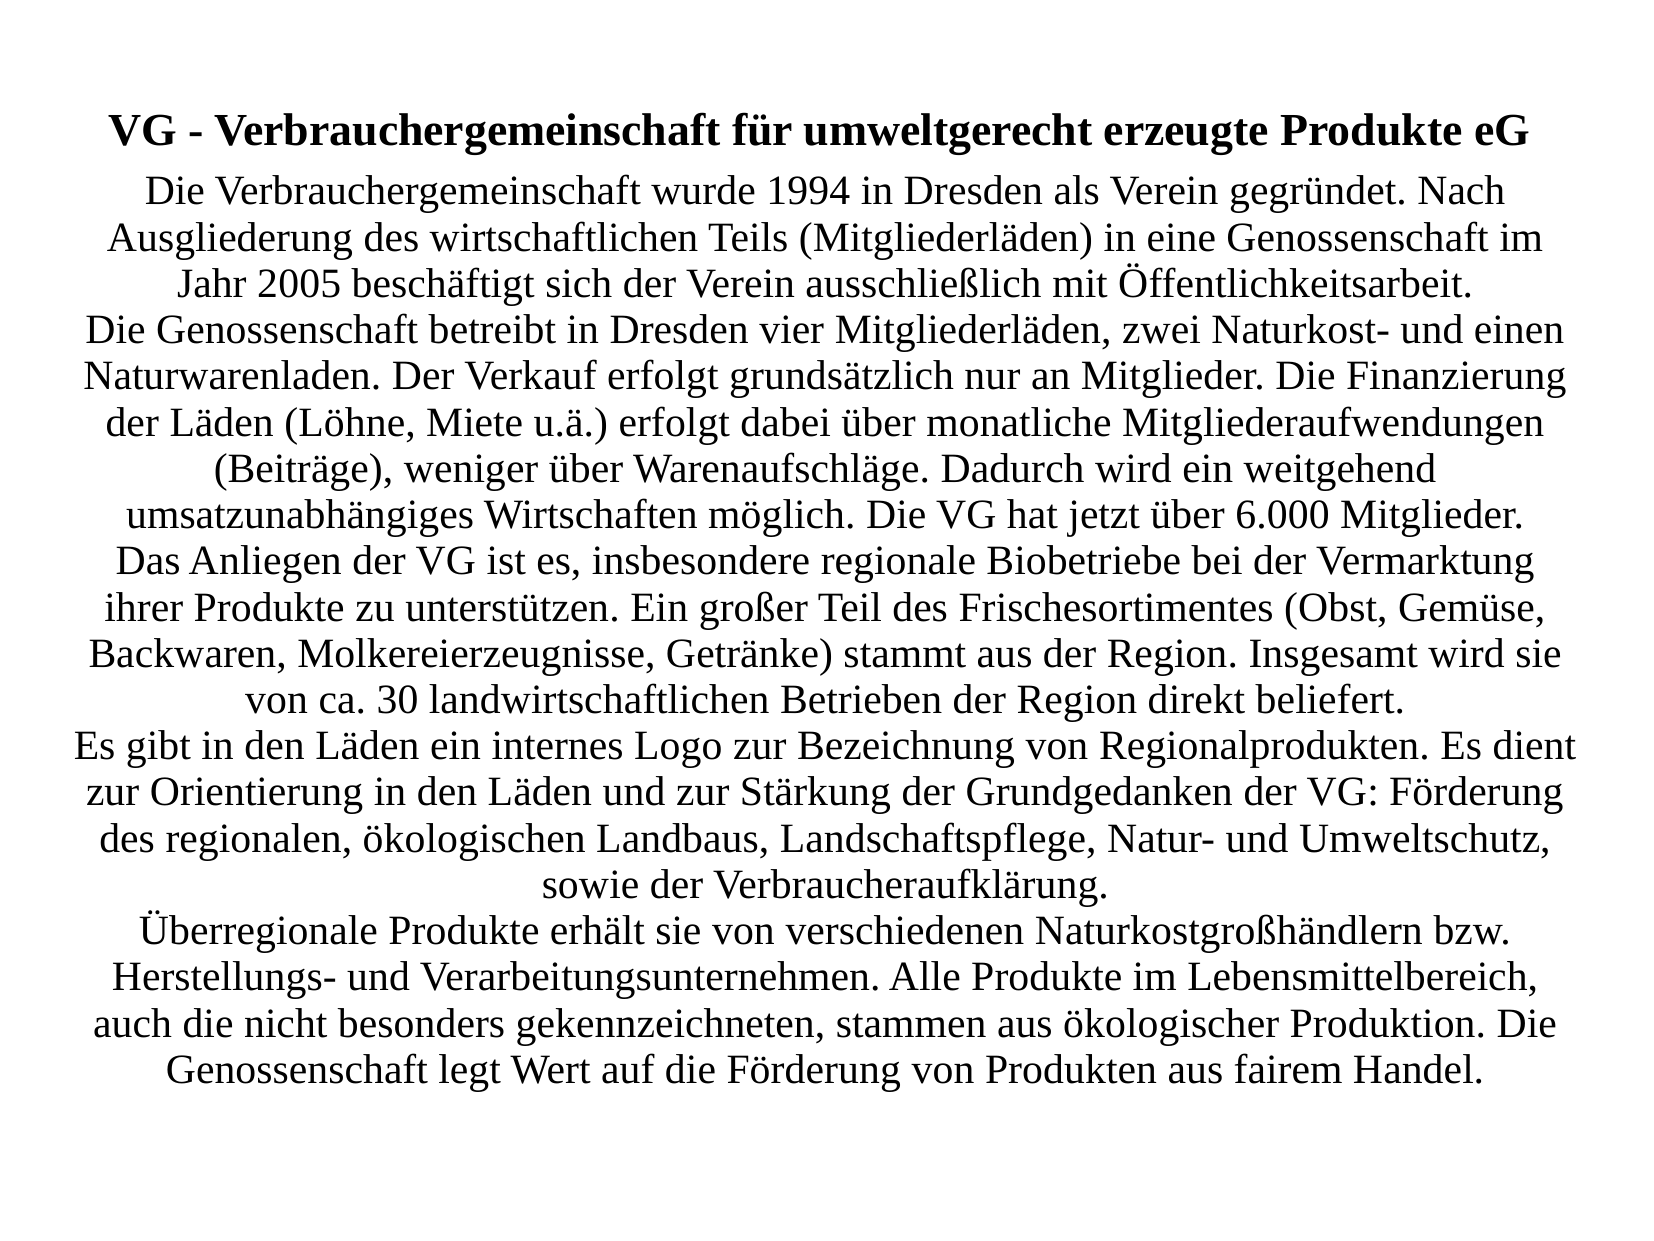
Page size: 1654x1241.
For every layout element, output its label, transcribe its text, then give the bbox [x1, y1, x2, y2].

text_box VG - Verbrauchergemeinschaft für umweltgerecht erzeugte Produkte eG Die Verbrauchergemeinschaft wurde 1994 in Dresden als Verein gegründet. Nach Ausgliederung des wirtschaftlichen Teils (Mitgliederläden) in eine Genossenschaft im Jahr 2005 beschäftigt sich der Verein ausschließlich mit Öffentlichkeitsarbeit. Die Genossenschaft betreibt in Dresden vier Mitgliederläden, zwei Naturkost- und einen Naturwarenladen. Der Verkauf erfolgt grundsätzlich nur an Mitglieder. Die Finanzierung der Läden (Löhne, Miete u.ä.) erfolgt dabei über monatliche Mitgliederaufwendungen (Beiträge), weniger über Warenaufschläge. Dadurch wird ein weitgehend umsatzunabhängiges Wirtschaften möglich. Die VG hat jetzt über 6.000 Mitglieder. Das Anliegen der VG ist es, insbesondere regionale Biobetriebe bei der Vermarktung ihrer Produkte zu unterstützen. Ein großer Teil des Frischesortimentes (Obst, Gemüse, Backwaren, Molkereierzeugnisse, Getränke) stammt aus der Region. Insgesamt wird sie von ca. 30 landwirtschaftlichen Betrieben der Region direkt beliefert. Es gibt in den Läden ein internes Logo zur Bezeichnung von Regionalprodukten. Es dient zur Orientierung in den Läden und zur Stärkung der Grundgedanken der VG: Förderung des regionalen, ökologischen Landbaus, Landschaftspflege, Natur- und Umweltschutz, sowie der Verbraucheraufklärung. Überregionale Produkte erhält sie von verschiedenen Naturkostgroßhändlern bzw. Herstellungs- und Verarbeitungsunternehmen. Alle Produkte im Lebensmittelbereich, auch die nicht besonders gekennzeichneten, stammen aus ökologischer Produktion. Die Genossenschaft legt Wert auf die Förderung von Produkten aus fairem Handel. [59, 97, 1595, 1100]
